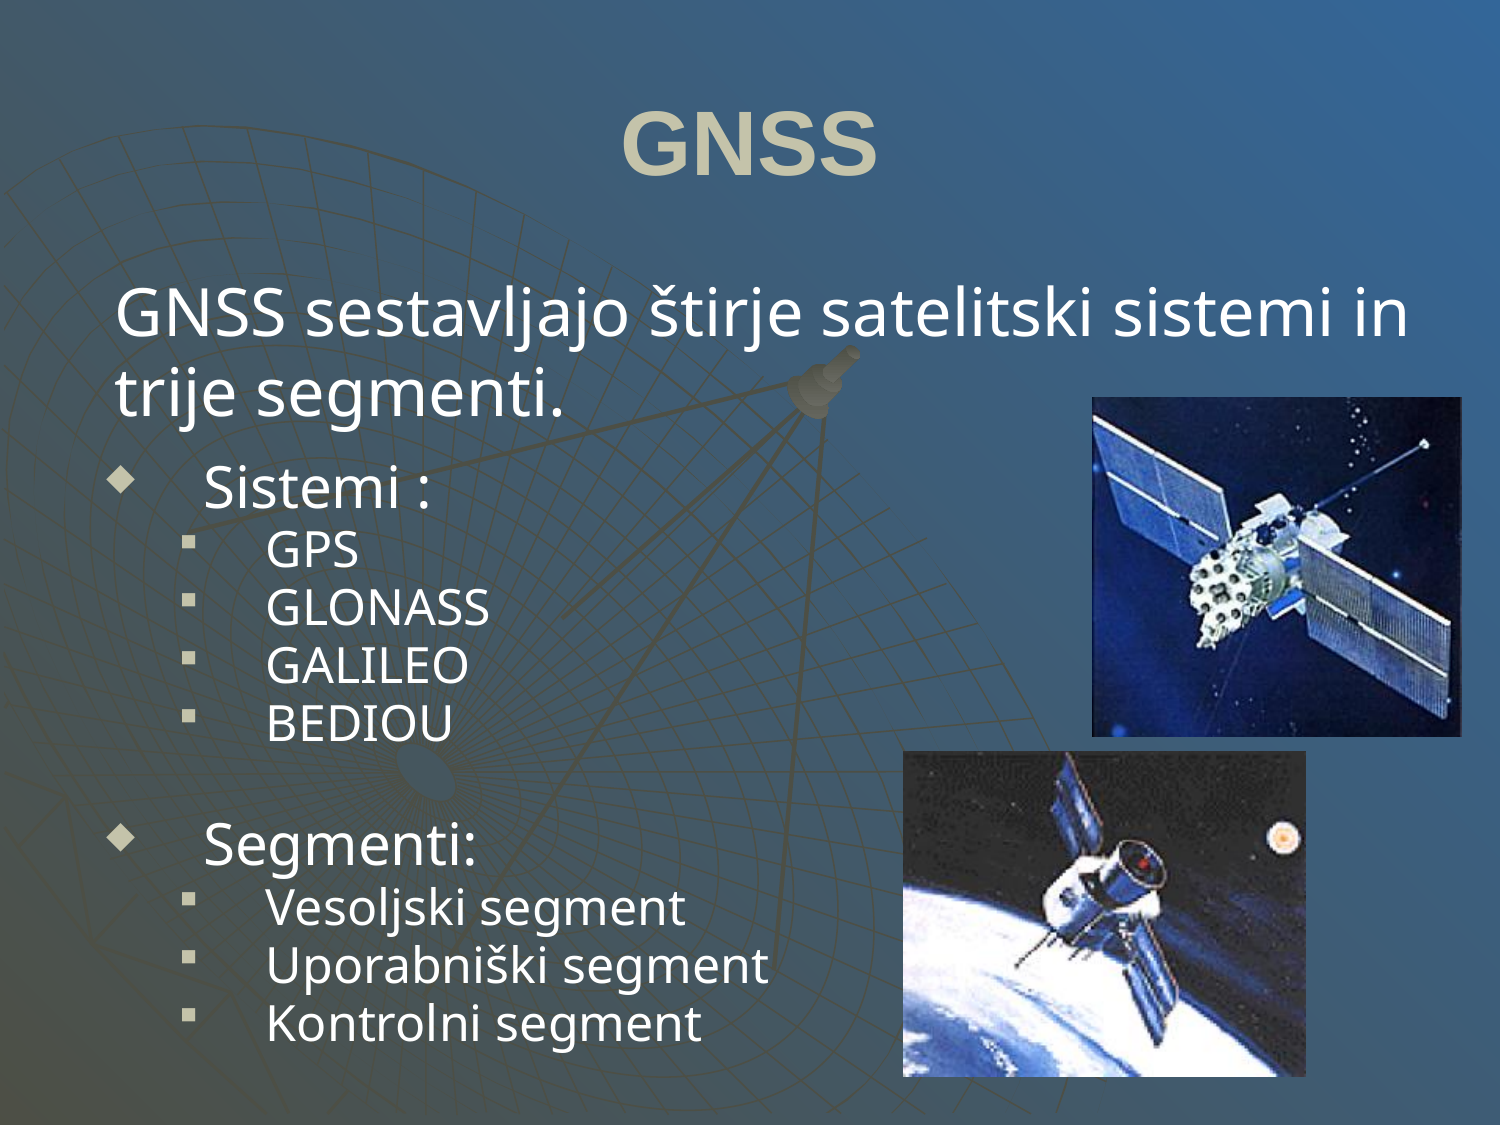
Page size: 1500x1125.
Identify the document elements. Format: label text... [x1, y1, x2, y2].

title GNSS [75, 45, 1425, 233]
text_box Sistemi : GPS GLONASS GALILEO BEDIOU Segmenti: Vesoljski segment Uporabniški segment Kontrolni segment [88, 456, 1451, 1083]
list GNSS sestavljajo štirje satelitski sistemi in trije segmenti. [0, 262, 1500, 457]
picture [1092, 397, 1462, 737]
picture [903, 751, 1306, 1077]
